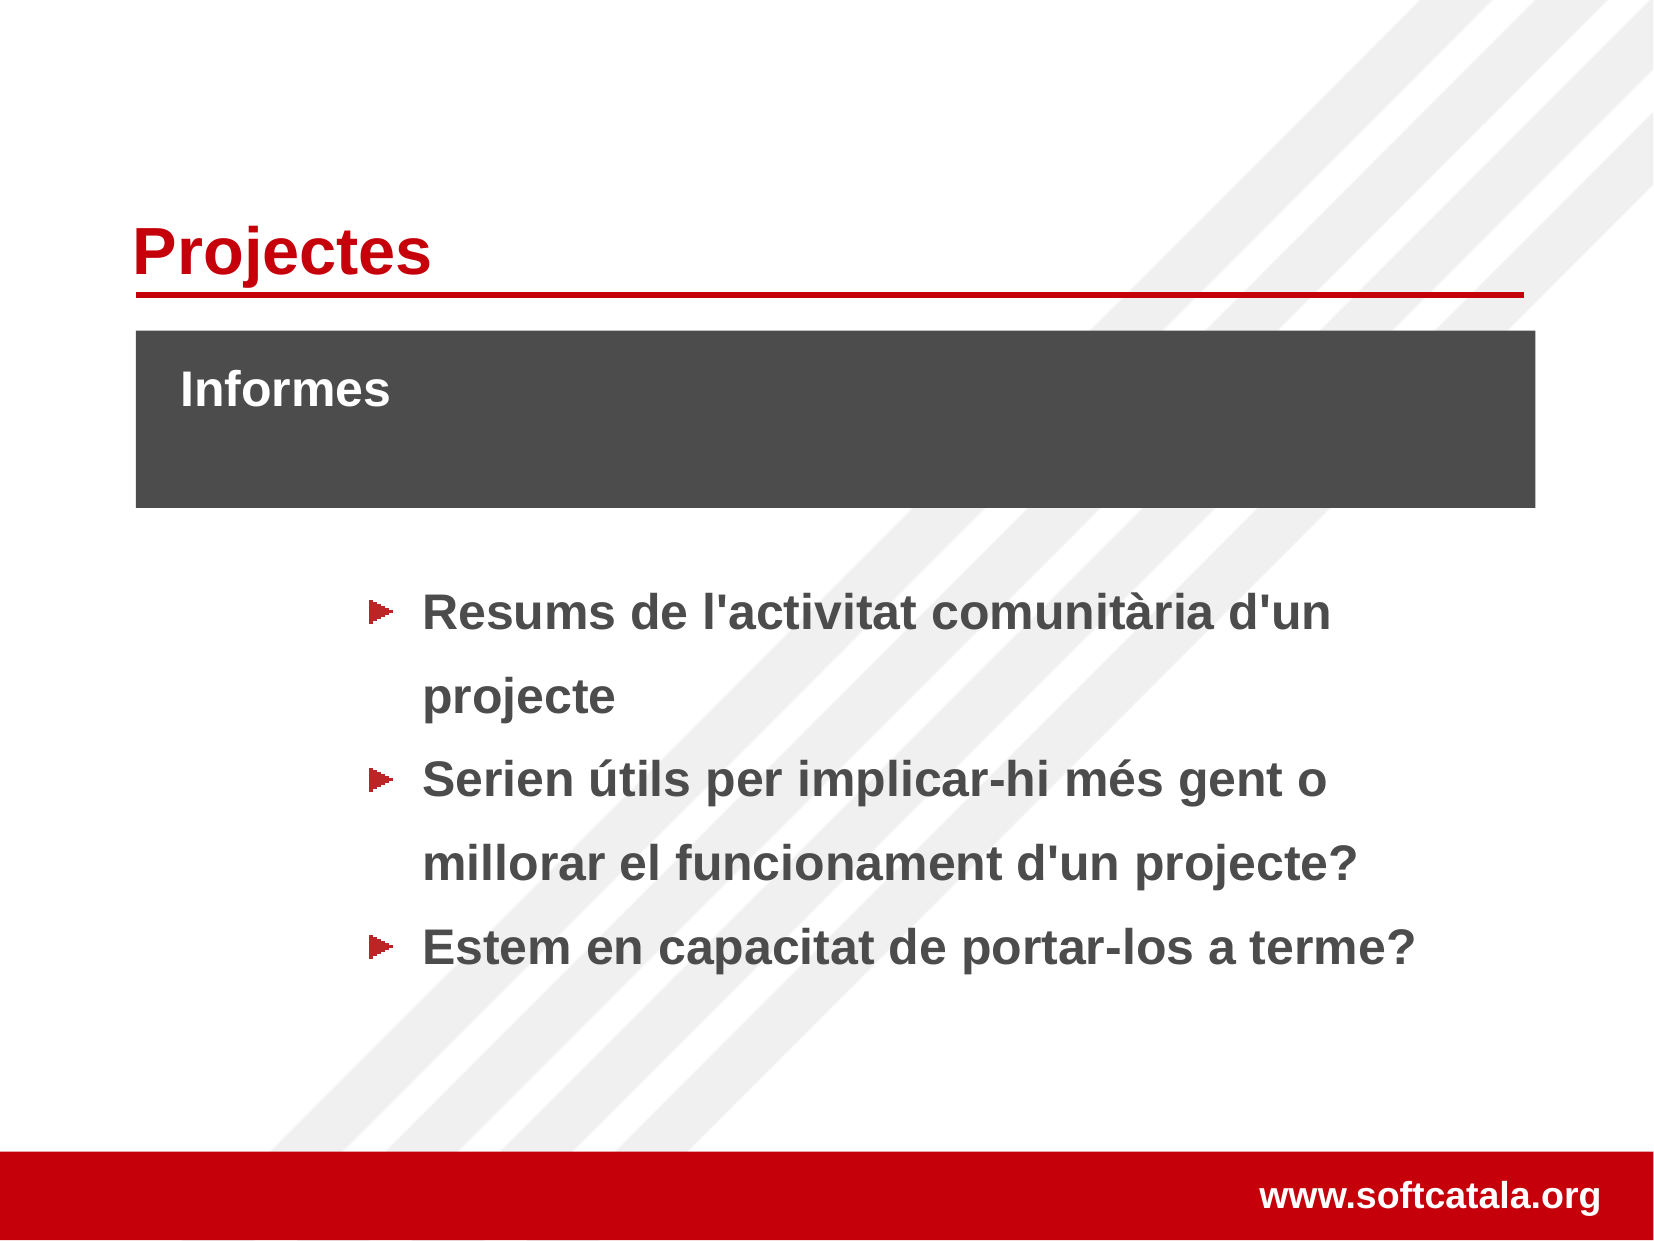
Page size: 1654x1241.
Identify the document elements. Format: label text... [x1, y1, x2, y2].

text_box [135, 330, 1536, 508]
picture [0, 0, 1654, 1151]
text_box Informes [165, 354, 1506, 549]
text_box Projectes [118, 206, 1501, 297]
text_box www.softcatala.org [0, 1151, 1654, 1241]
text_box Resums de l'activitat comunitària d'un projecte Serien útils per implicar-hi més gent o millorar el funcionament d'un projecte? Estem en capacitat de portar-los a terme? [118, 549, 1536, 955]
